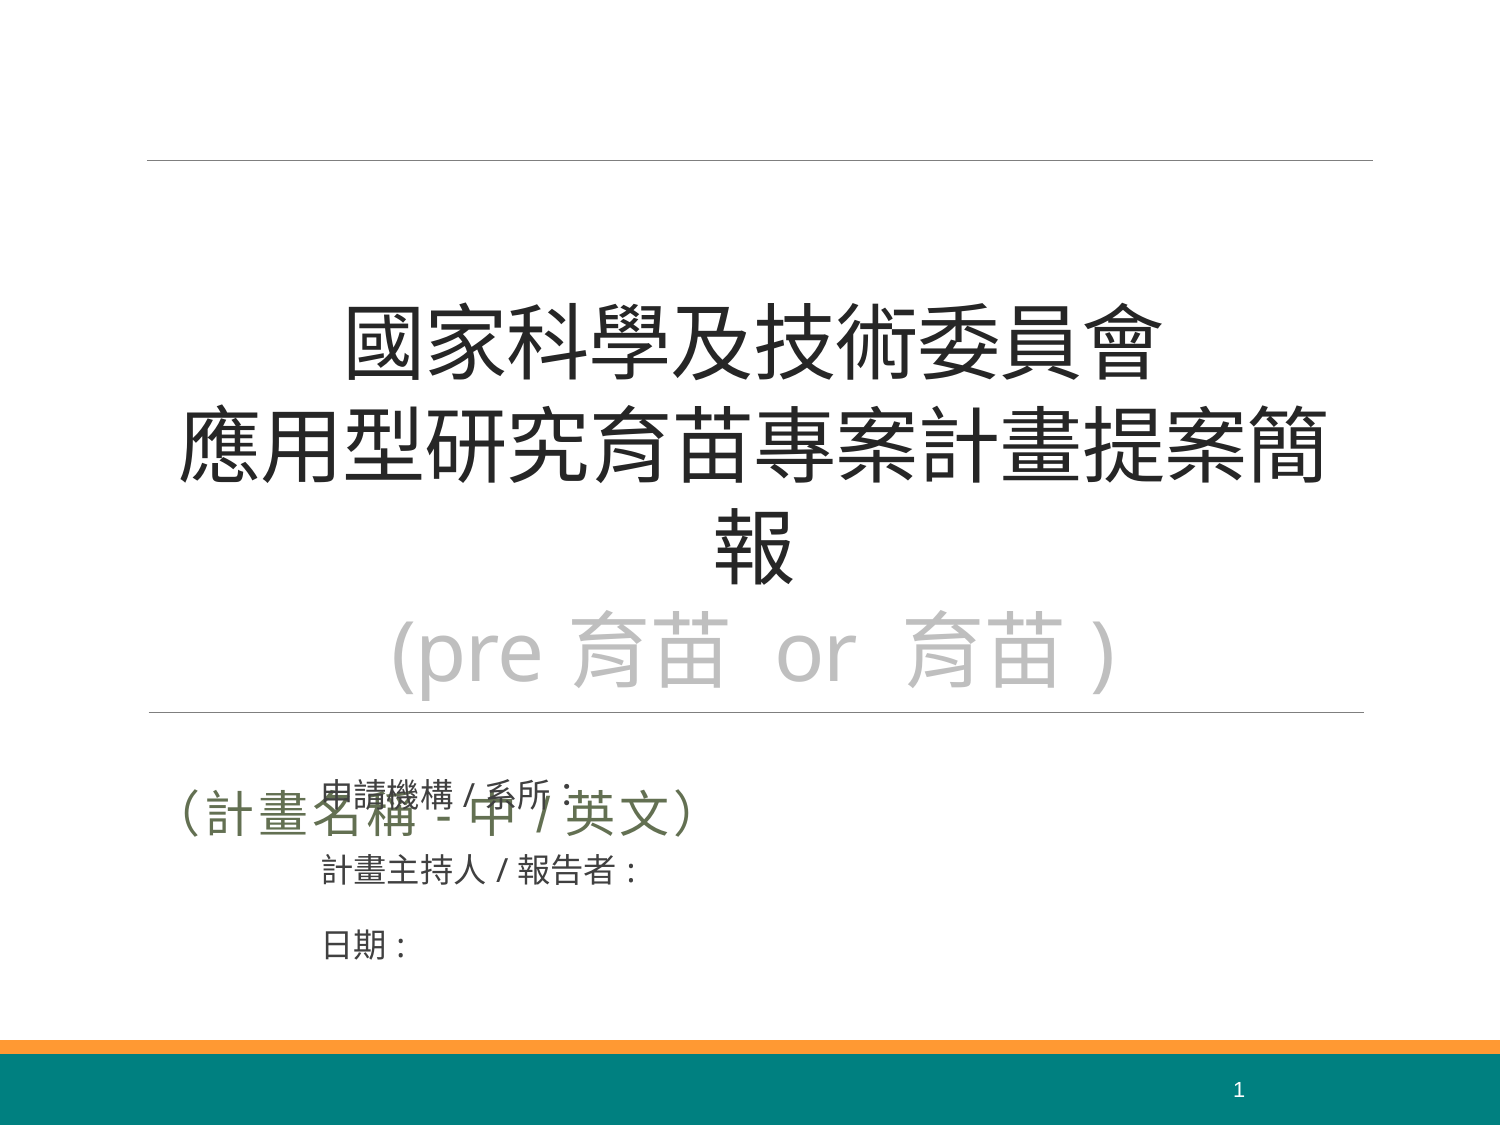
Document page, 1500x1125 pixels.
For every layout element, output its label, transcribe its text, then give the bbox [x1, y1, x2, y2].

text_box 申請機構/系所： 計畫主持人/報告者: 日期: [312, 746, 1188, 1016]
list （計畫名稱-中/英文） [135, 590, 1373, 779]
text_box [1218, 1059, 1380, 1120]
title 國家科學及技術委員會 應用型研究育苗專案計畫提案簡報 (pre育苗 or 育苗) [103, 0, 1388, 526]
